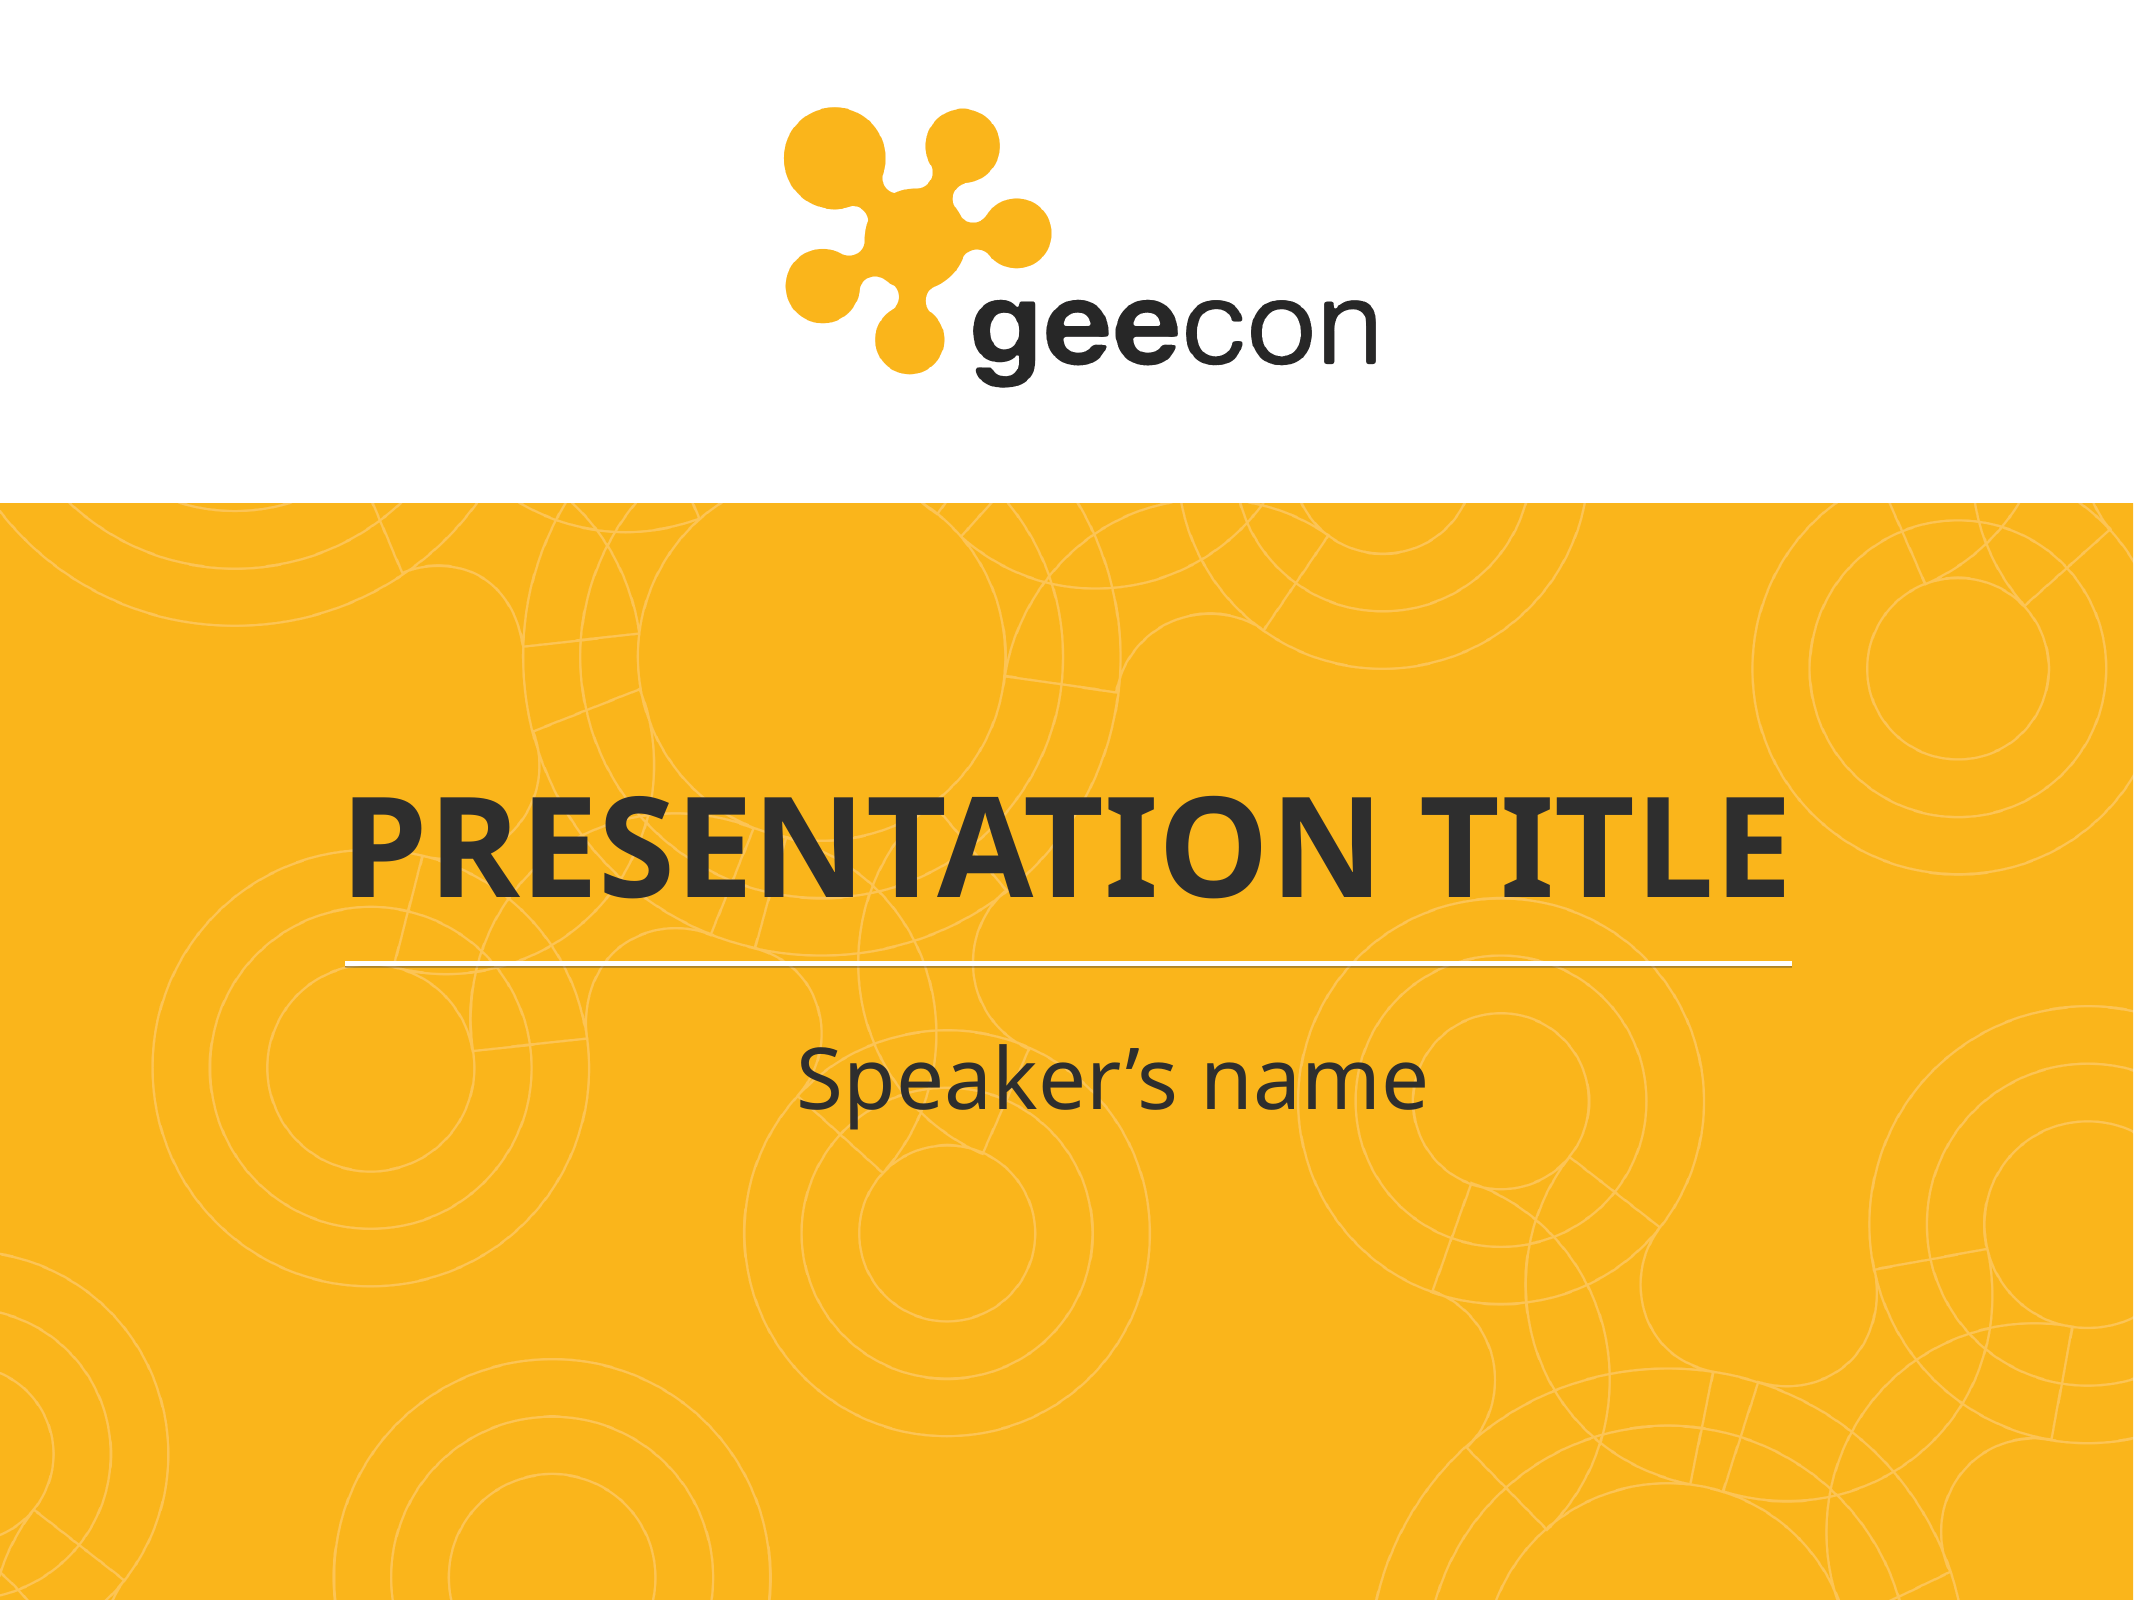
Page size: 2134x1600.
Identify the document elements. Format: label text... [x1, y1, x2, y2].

title PRESENTATION TITLE [325, 708, 1808, 926]
list Speaker’s name [469, 1024, 1758, 1146]
picture [0, 0, 2134, 1600]
text_box [346, 961, 1791, 965]
